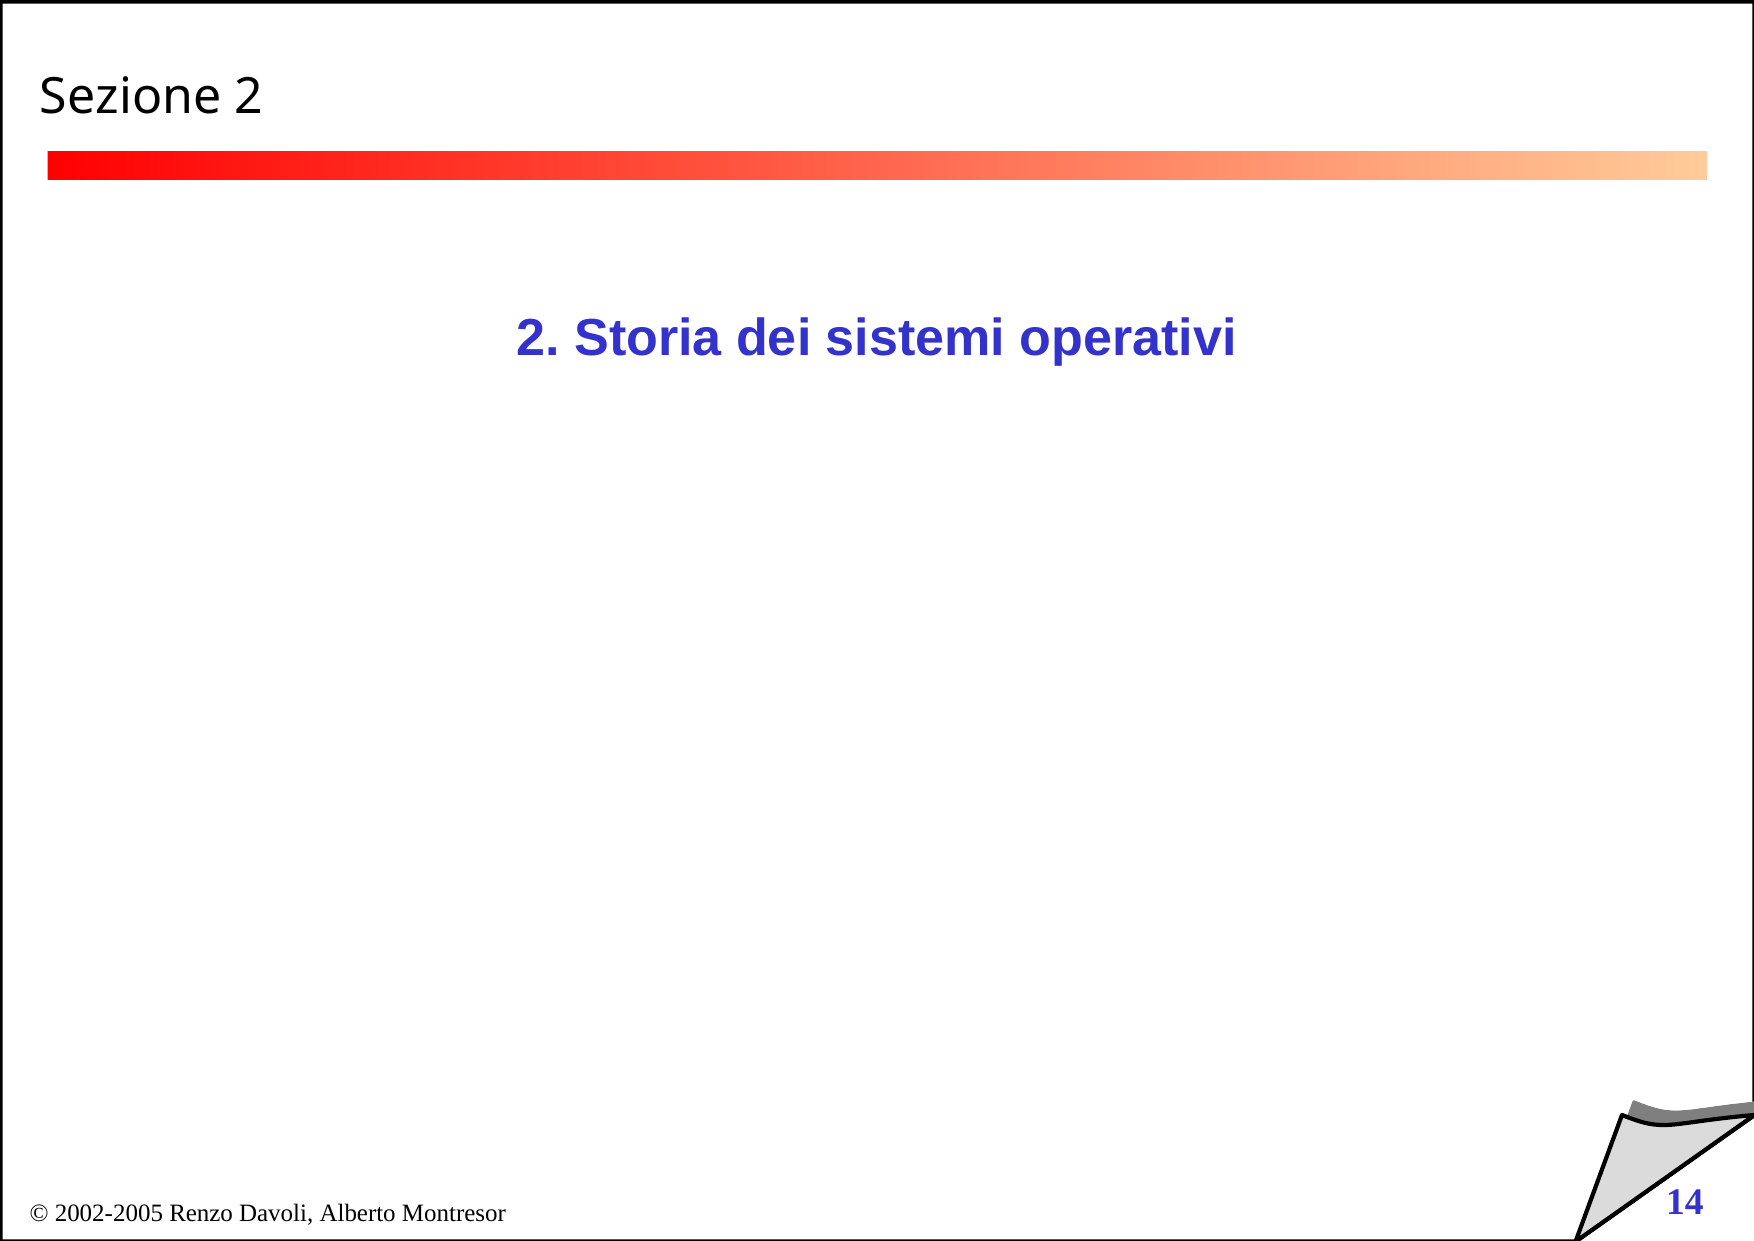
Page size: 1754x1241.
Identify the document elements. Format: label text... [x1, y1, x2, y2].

title Sezione 2 [40, 49, 1713, 144]
list 2. Storia dei sistemi operativi [58, 206, 1696, 815]
